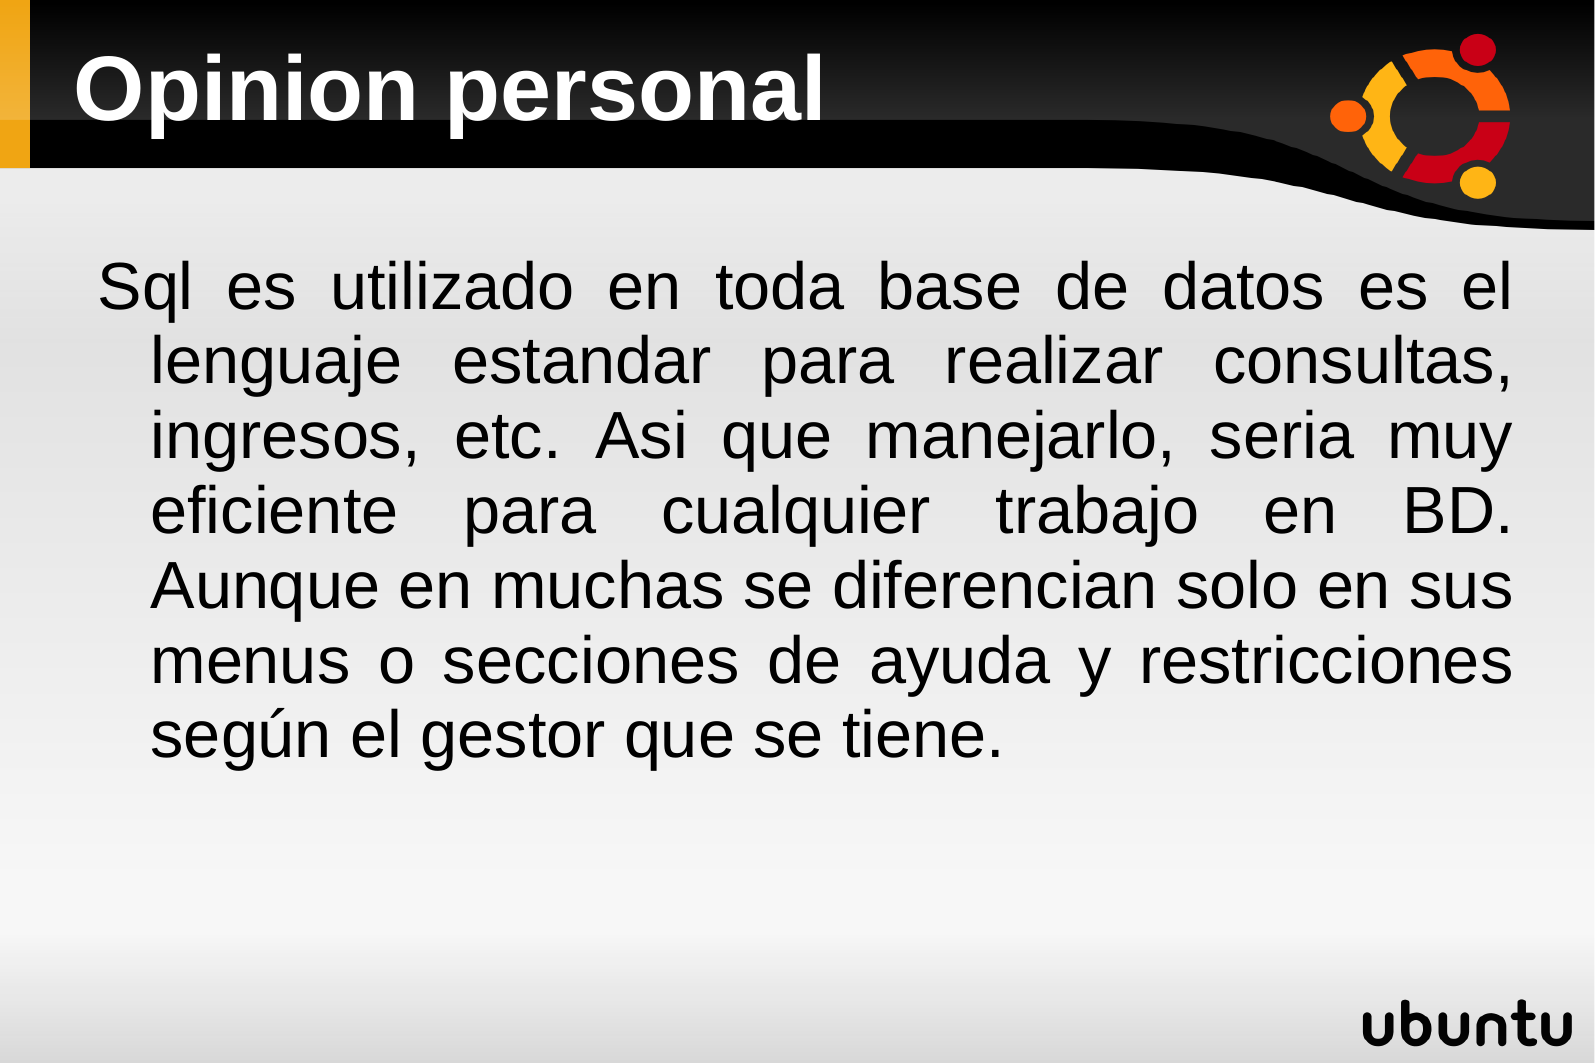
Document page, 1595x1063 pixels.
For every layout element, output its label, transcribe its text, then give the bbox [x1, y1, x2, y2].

list Sql es utilizado en toda base de datos es el lenguaje estandar para realizar consultas, ingresos, etc. Asi que manejarlo, seria muy eficiente para cualquier trabajo en BD. Aunque en muchas se diferencian solo en sus menus o secciones de ayuda y restricciones según el gestor que se tiene. [79, 248, 1515, 936]
title Opinion personal [74, 7, 1510, 171]
picture [0, 0, 1595, 1063]
